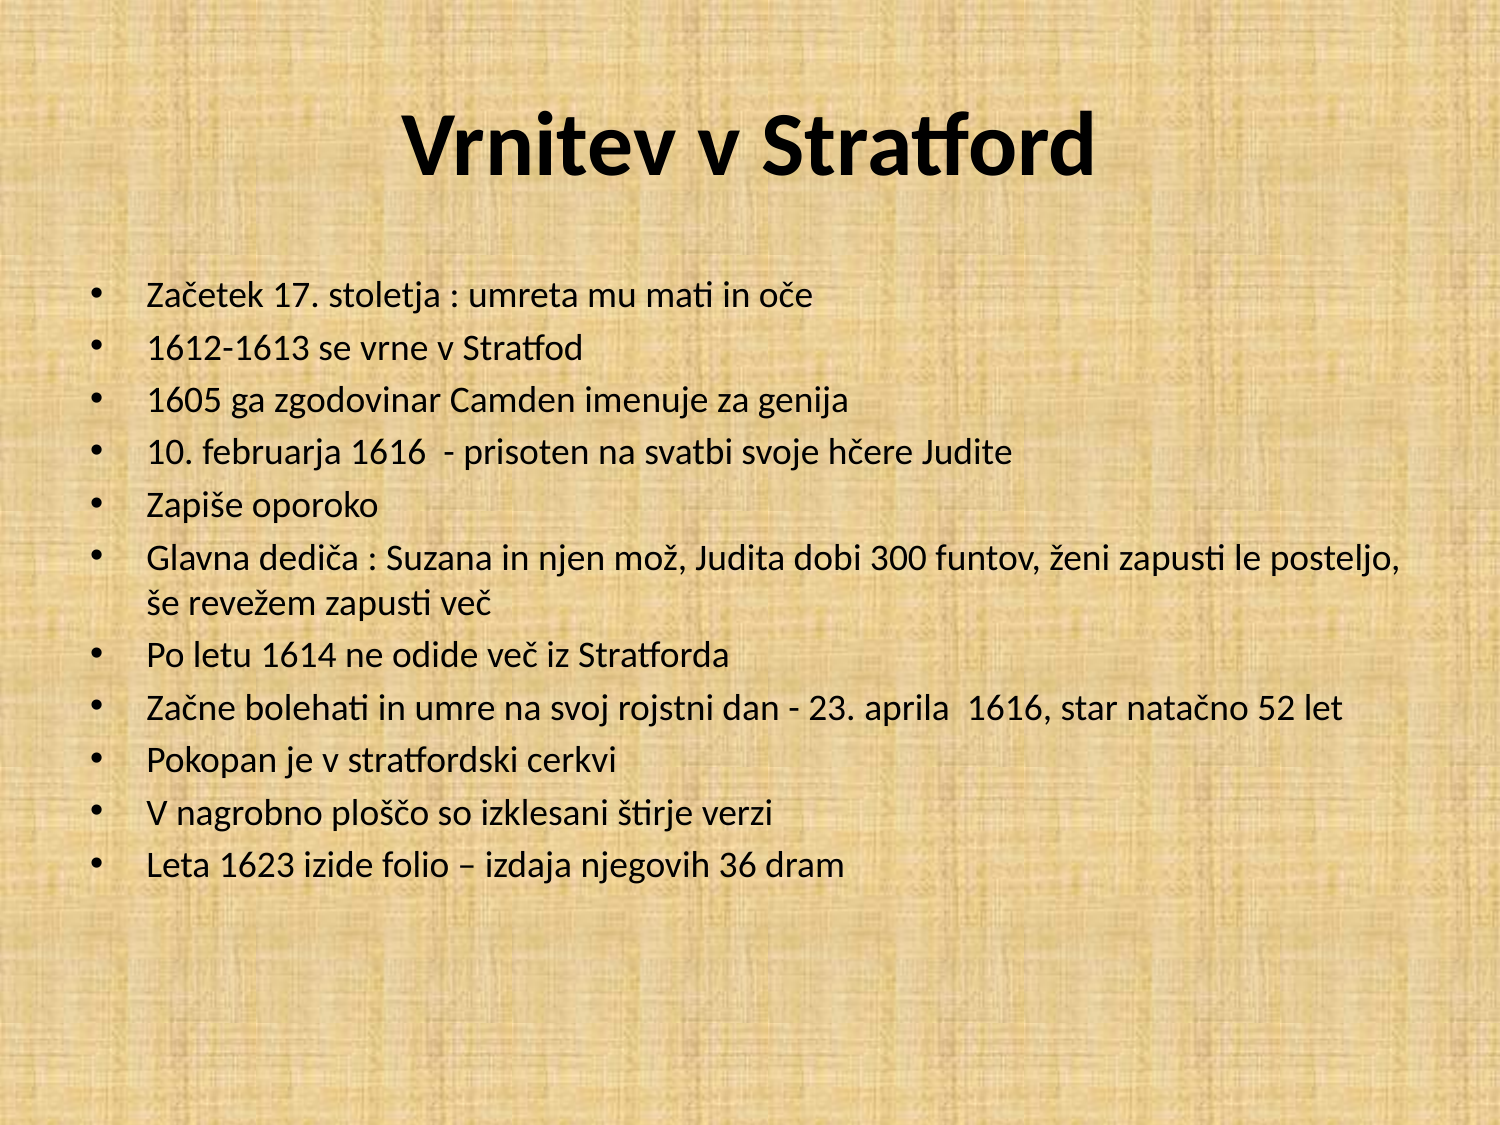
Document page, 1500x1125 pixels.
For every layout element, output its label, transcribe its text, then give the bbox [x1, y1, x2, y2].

picture [0, 0, 1500, 1125]
list Začetek 17. stoletja : umreta mu mati in oče 1612-1613 se vrne v Stratfod 1605 ga zgodovinar Camden imenuje za genija 10. februarja 1616 - prisoten na svatbi svoje hčere Judite Zapiše oporoko Glavna dediča : Suzana in njen mož, Judita dobi 300 funtov, ženi zapusti le posteljo, še revežem zapusti več Po letu 1614 ne odide več iz Stratforda Začne bolehati in umre na svoj rojstni dan - 23. aprila 1616, star natačno 52 let Pokopan je v stratfordski cerkvi V nagrobno ploščo so izklesani štirje verzi Leta 1623 izide folio – izdaja njegovih 36 dram [75, 262, 1425, 1005]
title Vrnitev v Stratford [75, 45, 1425, 233]
